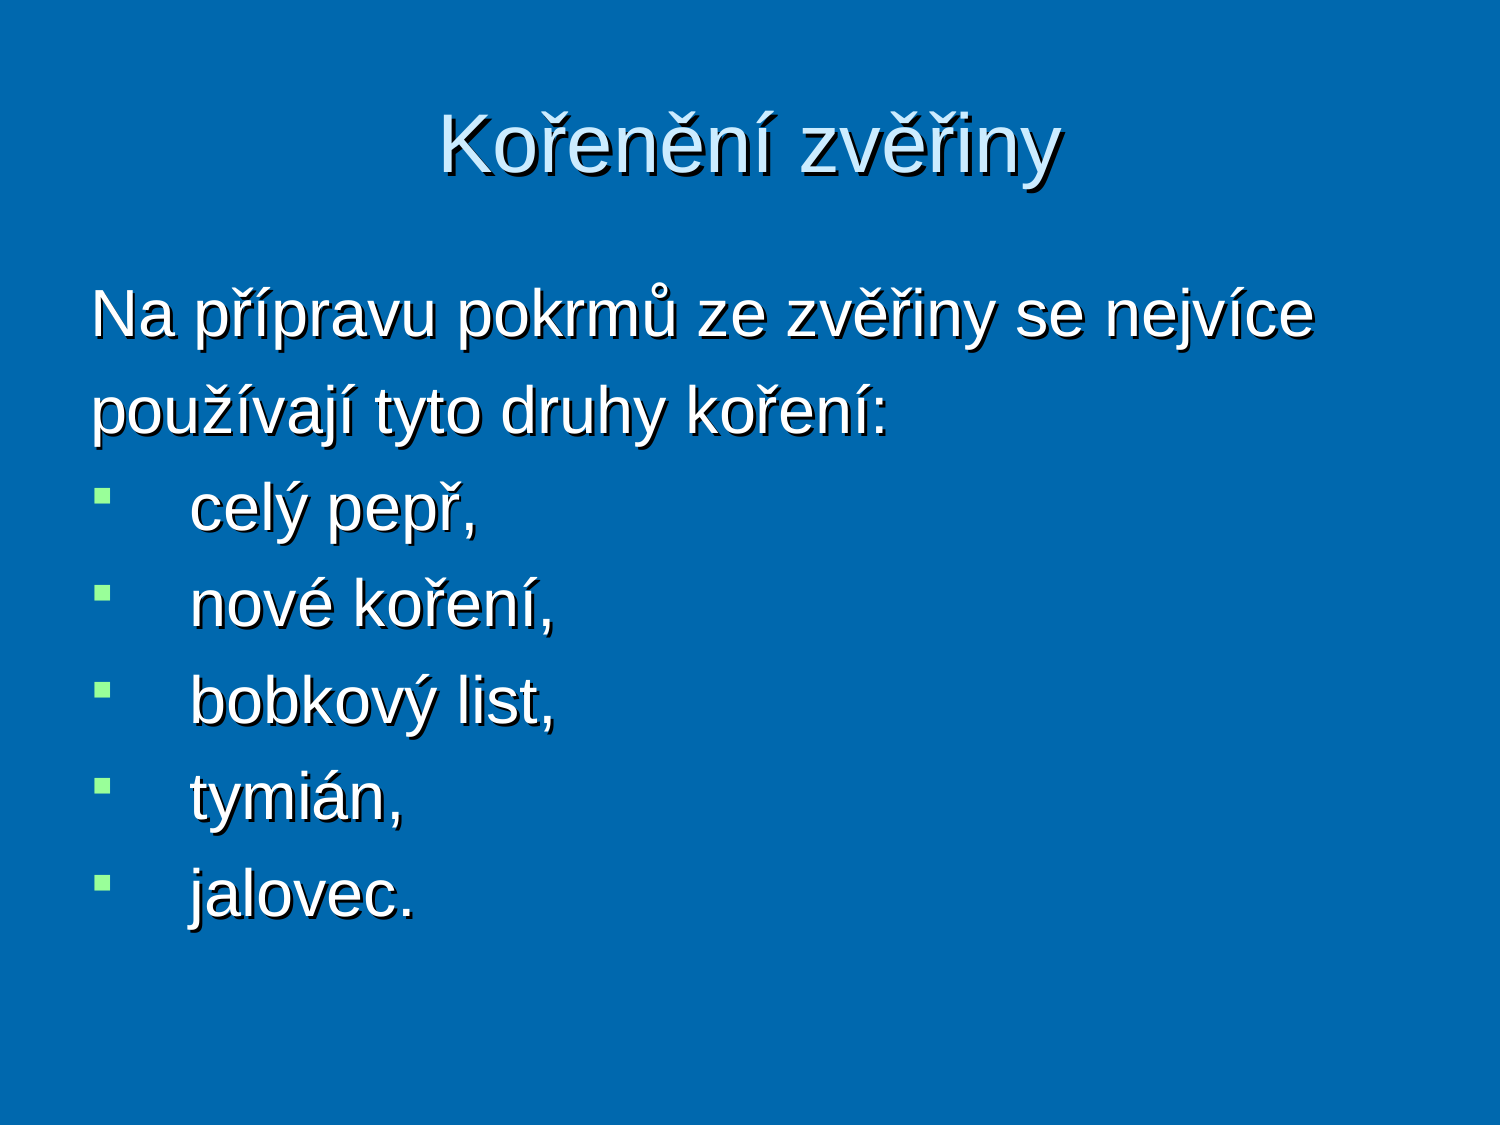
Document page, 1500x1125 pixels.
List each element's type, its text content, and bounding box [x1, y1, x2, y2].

list Na přípravu pokrmů ze zvěřiny se nejvíce používají tyto druhy koření: celý pepř, nové koření, bobkový list, tymián, jalovec. [75, 262, 1426, 1006]
title Kořenění zvěřiny [75, 45, 1426, 233]
